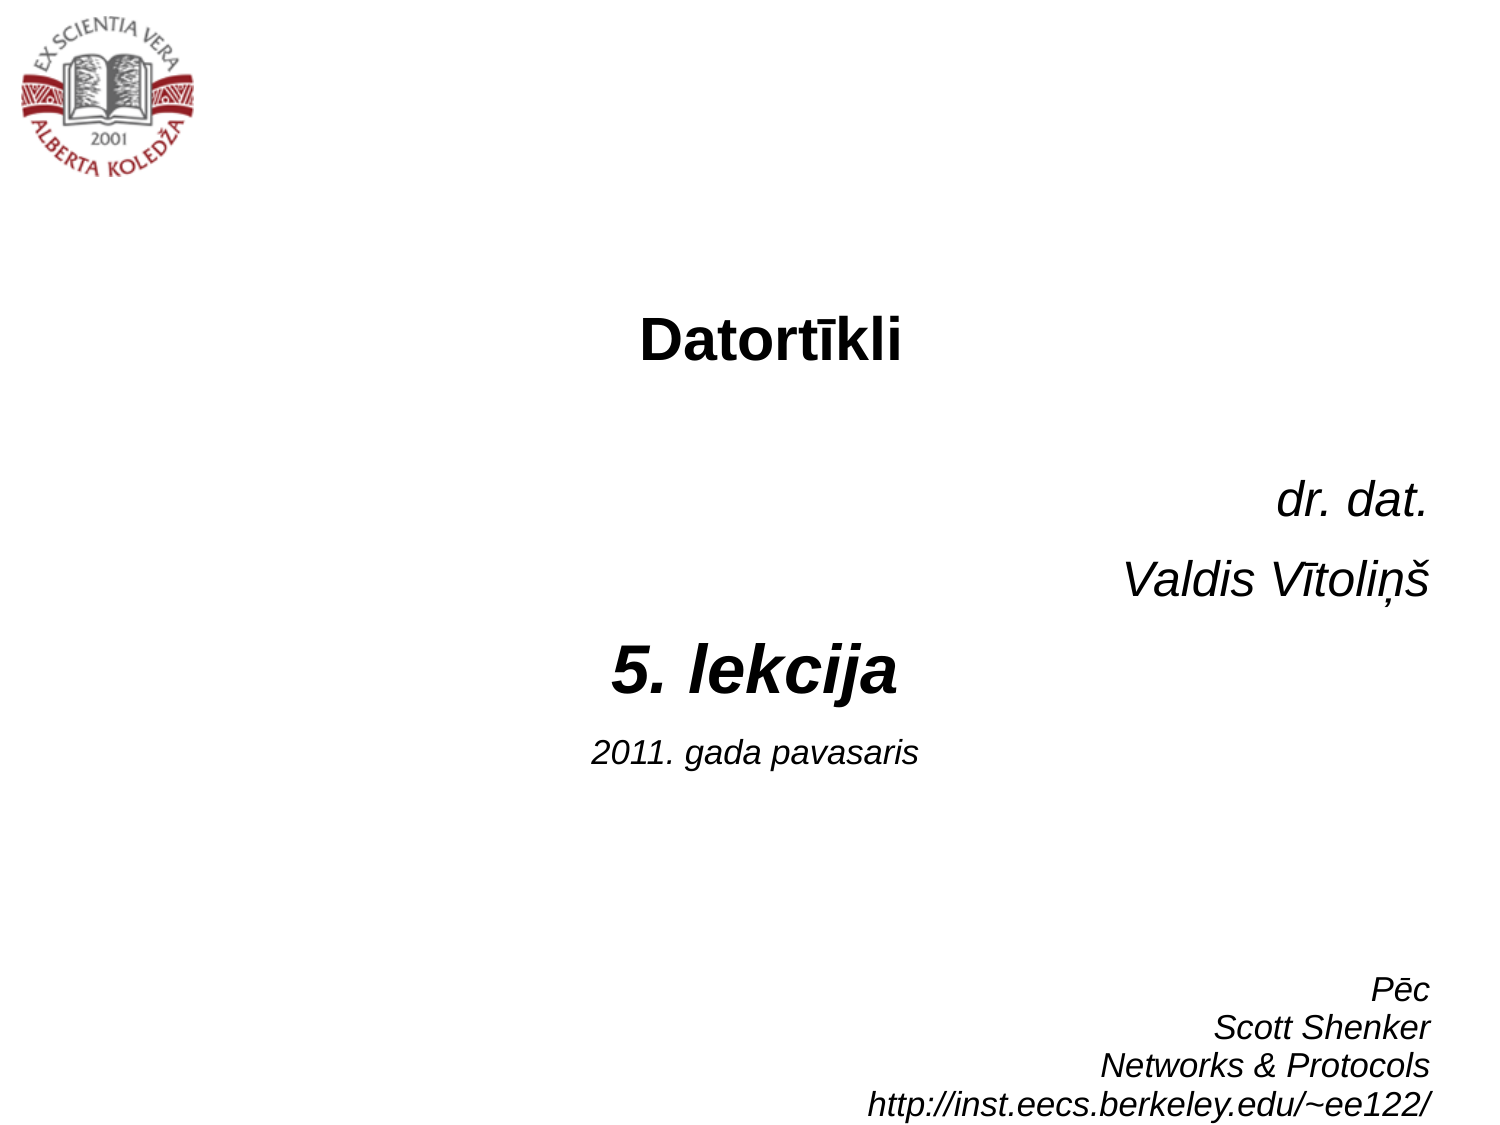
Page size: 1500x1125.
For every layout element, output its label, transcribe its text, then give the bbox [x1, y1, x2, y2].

list dr. dat. Valdis Vītoliņš 5. lekcija 2011. gada pavasaris Pēc Scott Shenker Networks & Protocols http://inst.eecs.berkeley.edu/~ee122/ [80, 384, 1431, 1125]
picture [21, 16, 194, 177]
title Datortīkli [187, 283, 1356, 384]
